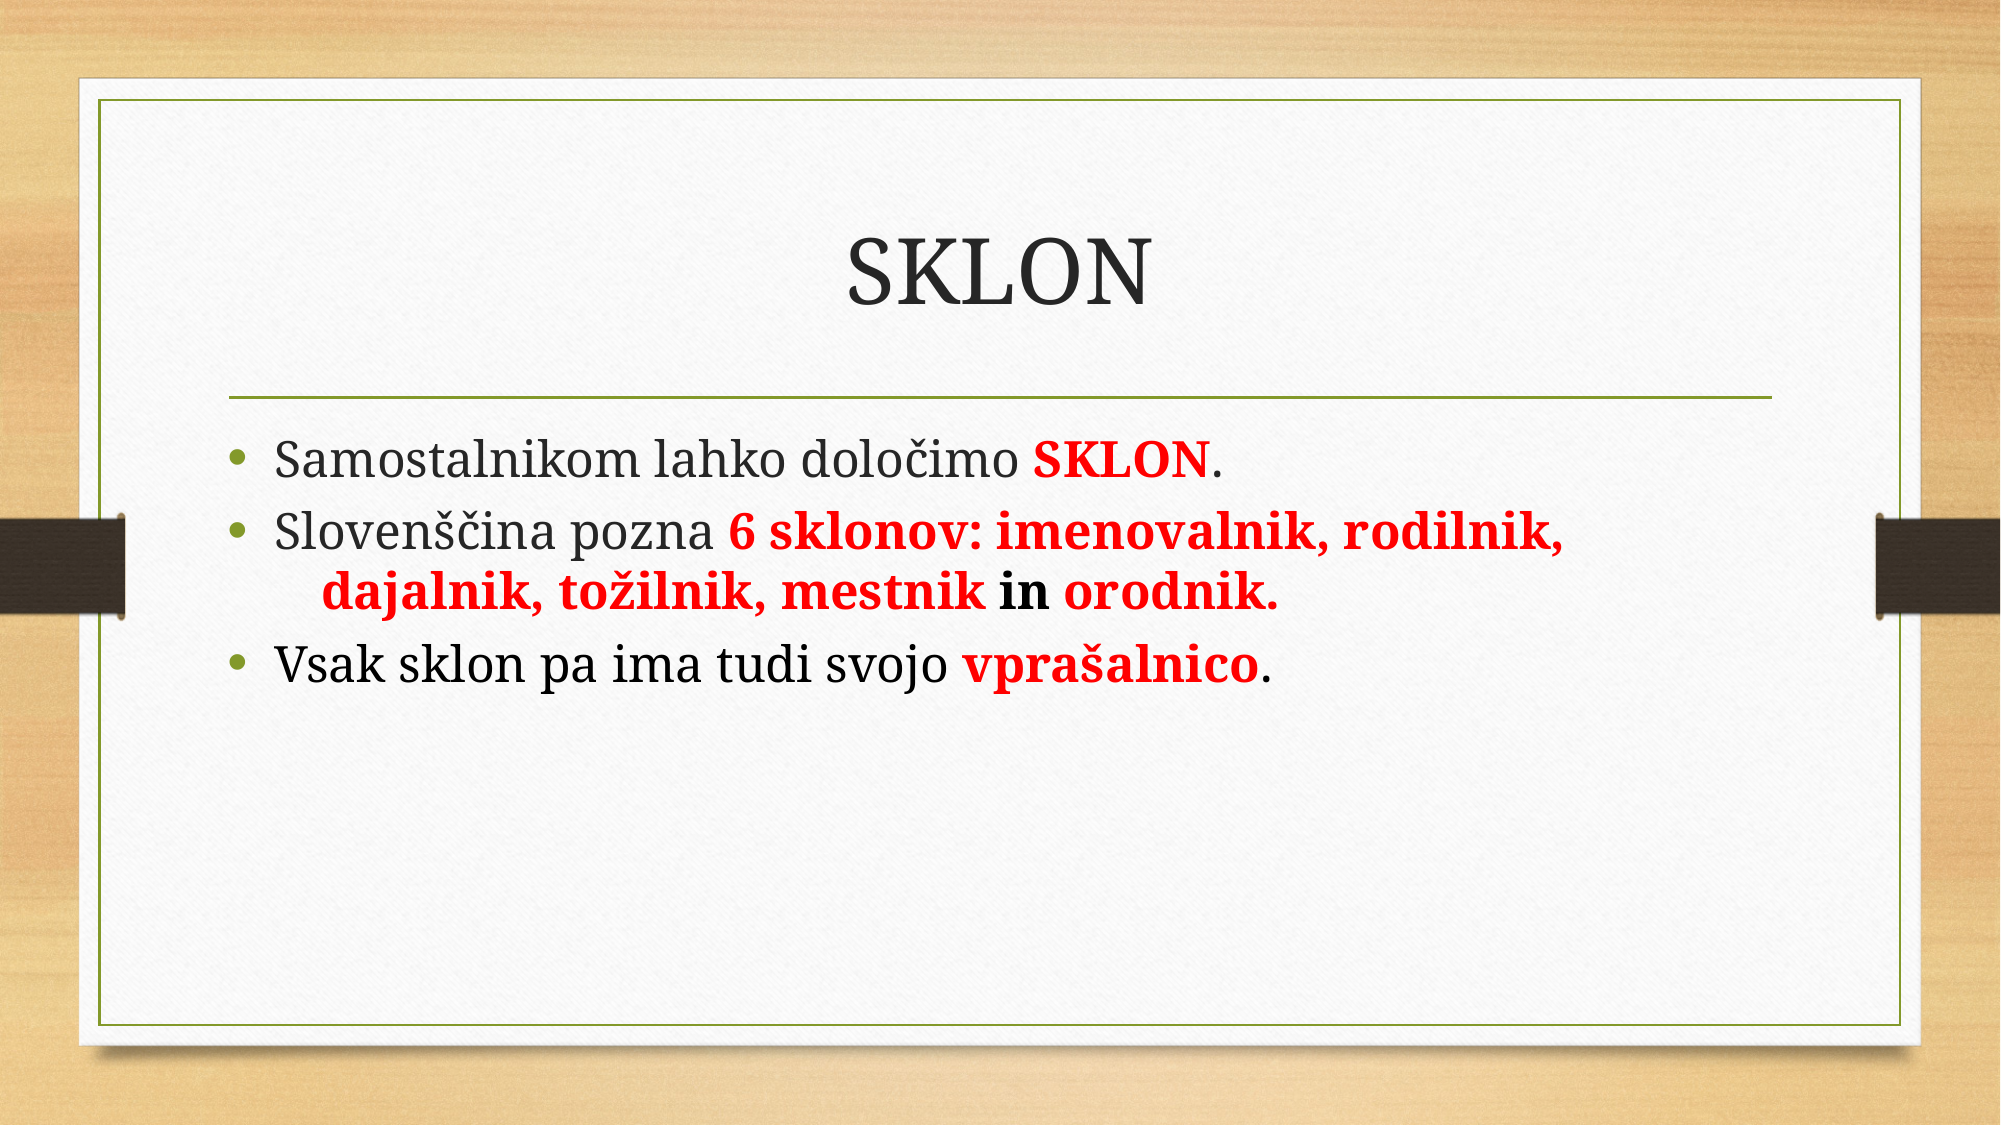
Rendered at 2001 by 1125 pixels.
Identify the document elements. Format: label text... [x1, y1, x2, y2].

list Samostalnikom lahko določimo SKLON. Slovenščina pozna 6 sklonov: imenovalnik, rodilnik, dajalnik, tožilnik, mestnik in orodnik. Vsak sklon pa ima tudi svojo vprašalnico. [212, 419, 1788, 964]
title SKLON [212, 161, 1788, 376]
